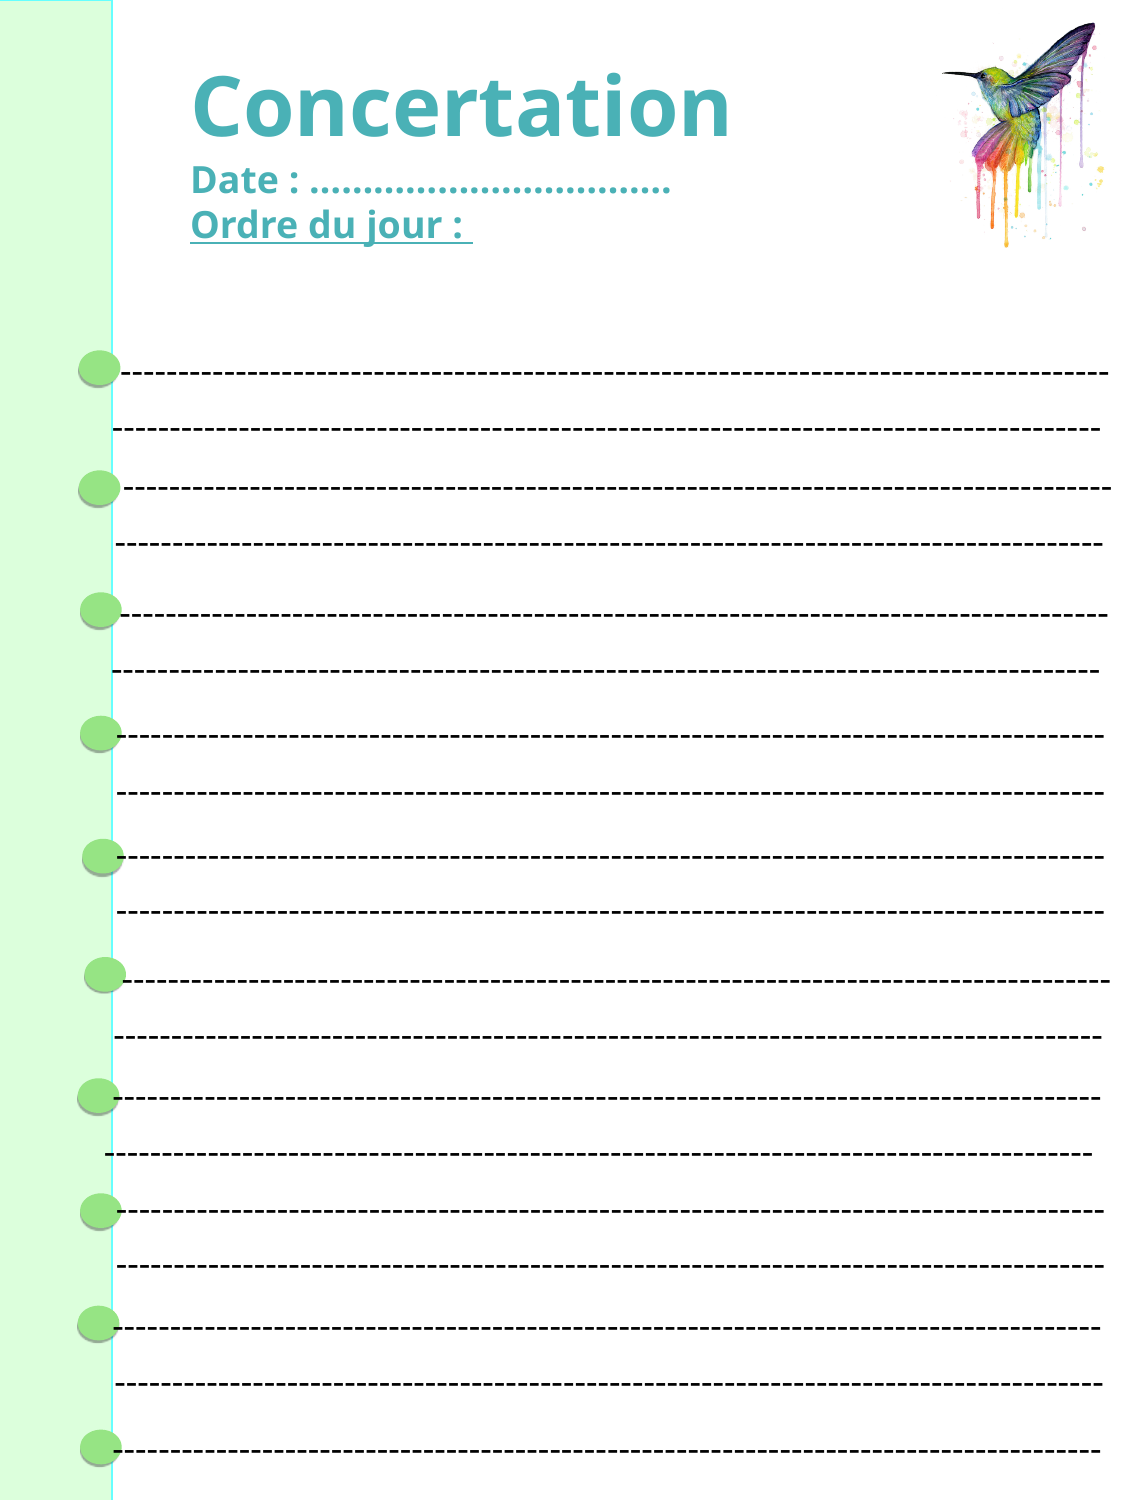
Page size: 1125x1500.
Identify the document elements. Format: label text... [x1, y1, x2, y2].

text_box -------------------------------------------------------------------------------------- [105, 340, 1124, 455]
picture [923, 2, 1115, 263]
text_box -------------------------------------------------------------------------------------- [96, 637, 1115, 788]
text_box Concertation [175, 46, 749, 149]
text_box -------------------------------------------------------------------------------------- [98, 1004, 1118, 1154]
text_box -------------------------------------------------------------------------------------- [97, 396, 1116, 546]
text_box -------------------------------------------------------------------------------------- [101, 760, 1120, 879]
text_box -------------------------------------------------------------------------------------- [100, 510, 1119, 660]
text_box -------------------------------------------------------------------------------------- [101, 1233, 1120, 1383]
text_box -------------------------------------------------------------------------------------- [101, 879, 1120, 1029]
text_box -------------------------------------------------------------------------------------- [89, 1120, 1108, 1271]
text_box Date : ……………………………. Ordre du jour : [175, 149, 1125, 344]
text_box -------------------------------------------------------------------------------------- [99, 1350, 1119, 1500]
text_box [0, 0, 112, 1500]
